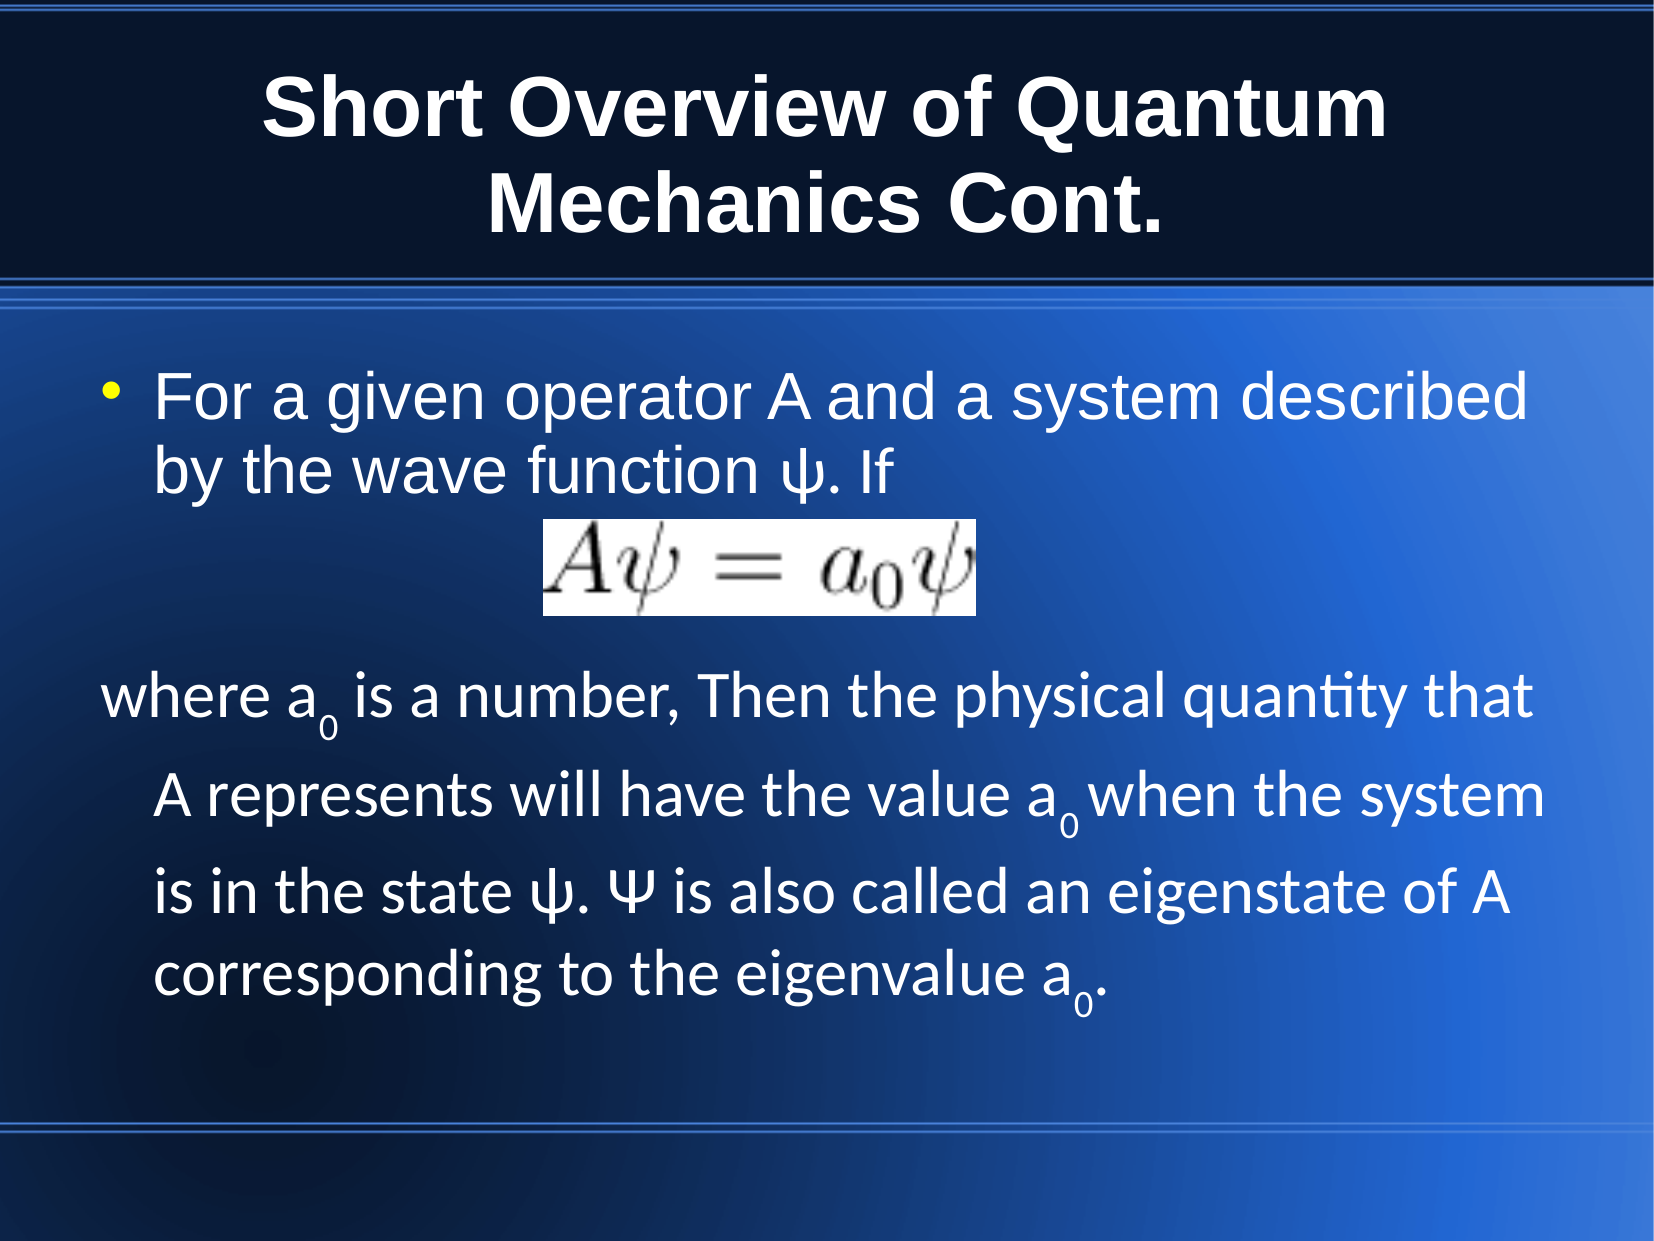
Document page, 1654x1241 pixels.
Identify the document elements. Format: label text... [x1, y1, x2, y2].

title Short Overview of Quantum Mechanics Cont. [82, 49, 1571, 257]
picture [0, 0, 1654, 1241]
list For a given operator A and a system described by the wave function ψ. If where a0 is a number, Then the physical quantity that A represents will have the value a0 when the system is in the state ψ. Ψ is also called an eigenstate of A corresponding to the eigenvalue a0. [82, 355, 1571, 1108]
